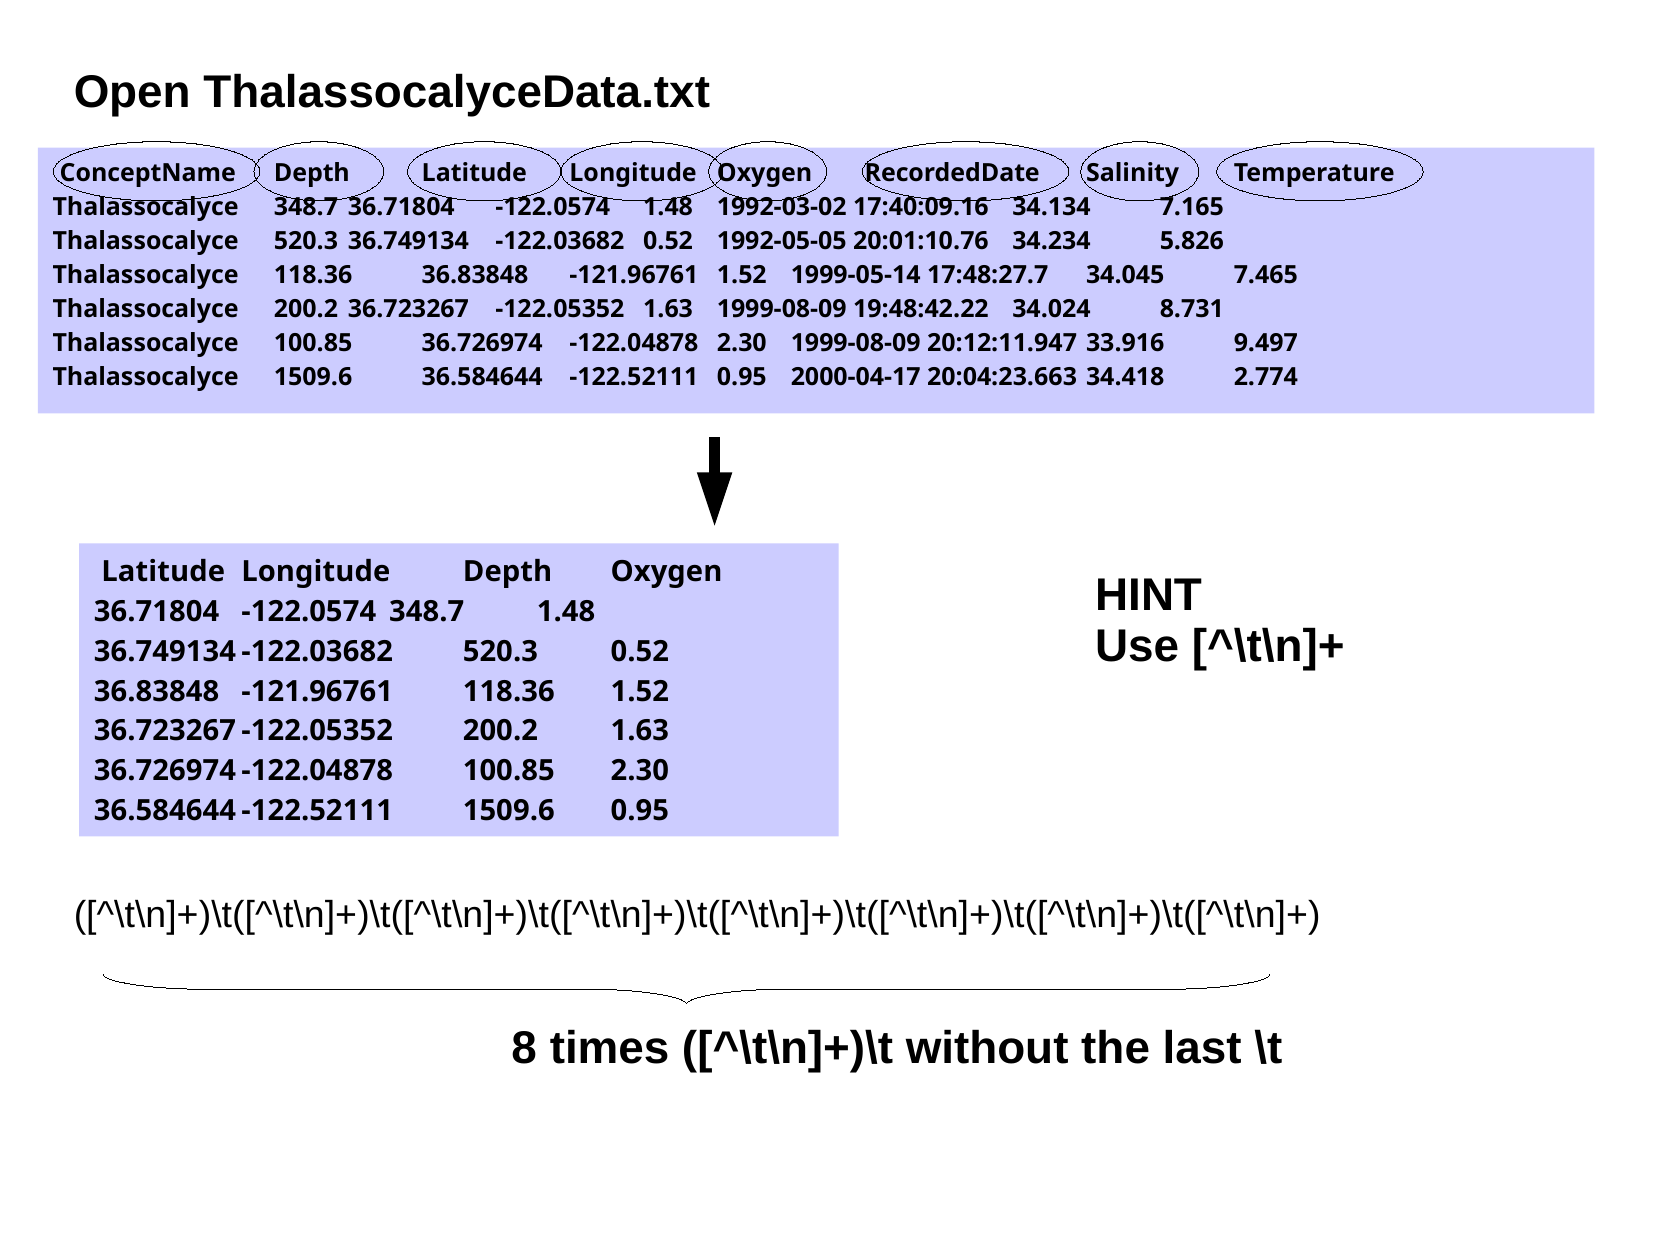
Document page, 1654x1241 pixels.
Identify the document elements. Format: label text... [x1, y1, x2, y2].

text_box HINT Use [^\t\n]+ [1080, 561, 1447, 680]
text_box 8 times ([^\t\n]+)\t without the last \t [496, 1014, 1388, 1081]
text_box Latitude Longitude Depth Oxygen 36.71804 -122.0574 348.7 1.48 36.749134 -122.03682 520.3 0.52 36.83848 -121.96761 118.36 1.52 36.723267 -122.05352 200.2 1.63 36.726974 -122.04878 100.85 2.30 36.584644 -122.52111 1509.6 0.95 [79, 543, 839, 798]
text_box Open ThalassocalyceData.txt [59, 59, 761, 126]
text_box ConceptName Depth Latitude Longitude Oxygen RecordedDate Salinity Temperature Thalassocalyce 348.7 36.71804 -122.0574 1.48 1992-03-02 17:40:09.16 34.134 7.165 Thalassocalyce 520.3 36.749134 -122.03682 0.52 1992-05-05 20:01:10.76 34.234 5.826 Thalassocalyce 118.36 36.83848 -121.96761 1.52 1999-05-14 17:48:27.7 34.045 7.465 Thalassocalyce 200.2 36.723267 -122.05352 1.63 1999-08-09 19:48:42.22 34.024 8.731 Thalassocalyce 100.85 36.726974 -122.04878 2.30 1999-08-09 20:12:11.947 33.916 9.497 Thalassocalyce 1509.6 36.584644 -122.52111 0.95 2000-04-17 20:04:23.663 34.418 2.774 [37, 147, 1595, 414]
text_box ([^\t\n]+)\t([^\t\n]+)\t([^\t\n]+)\t([^\t\n]+)\t([^\t\n]+)\t([^\t\n]+)\t([^\t\n]+)\t([^\t\n]+) [59, 885, 1536, 943]
